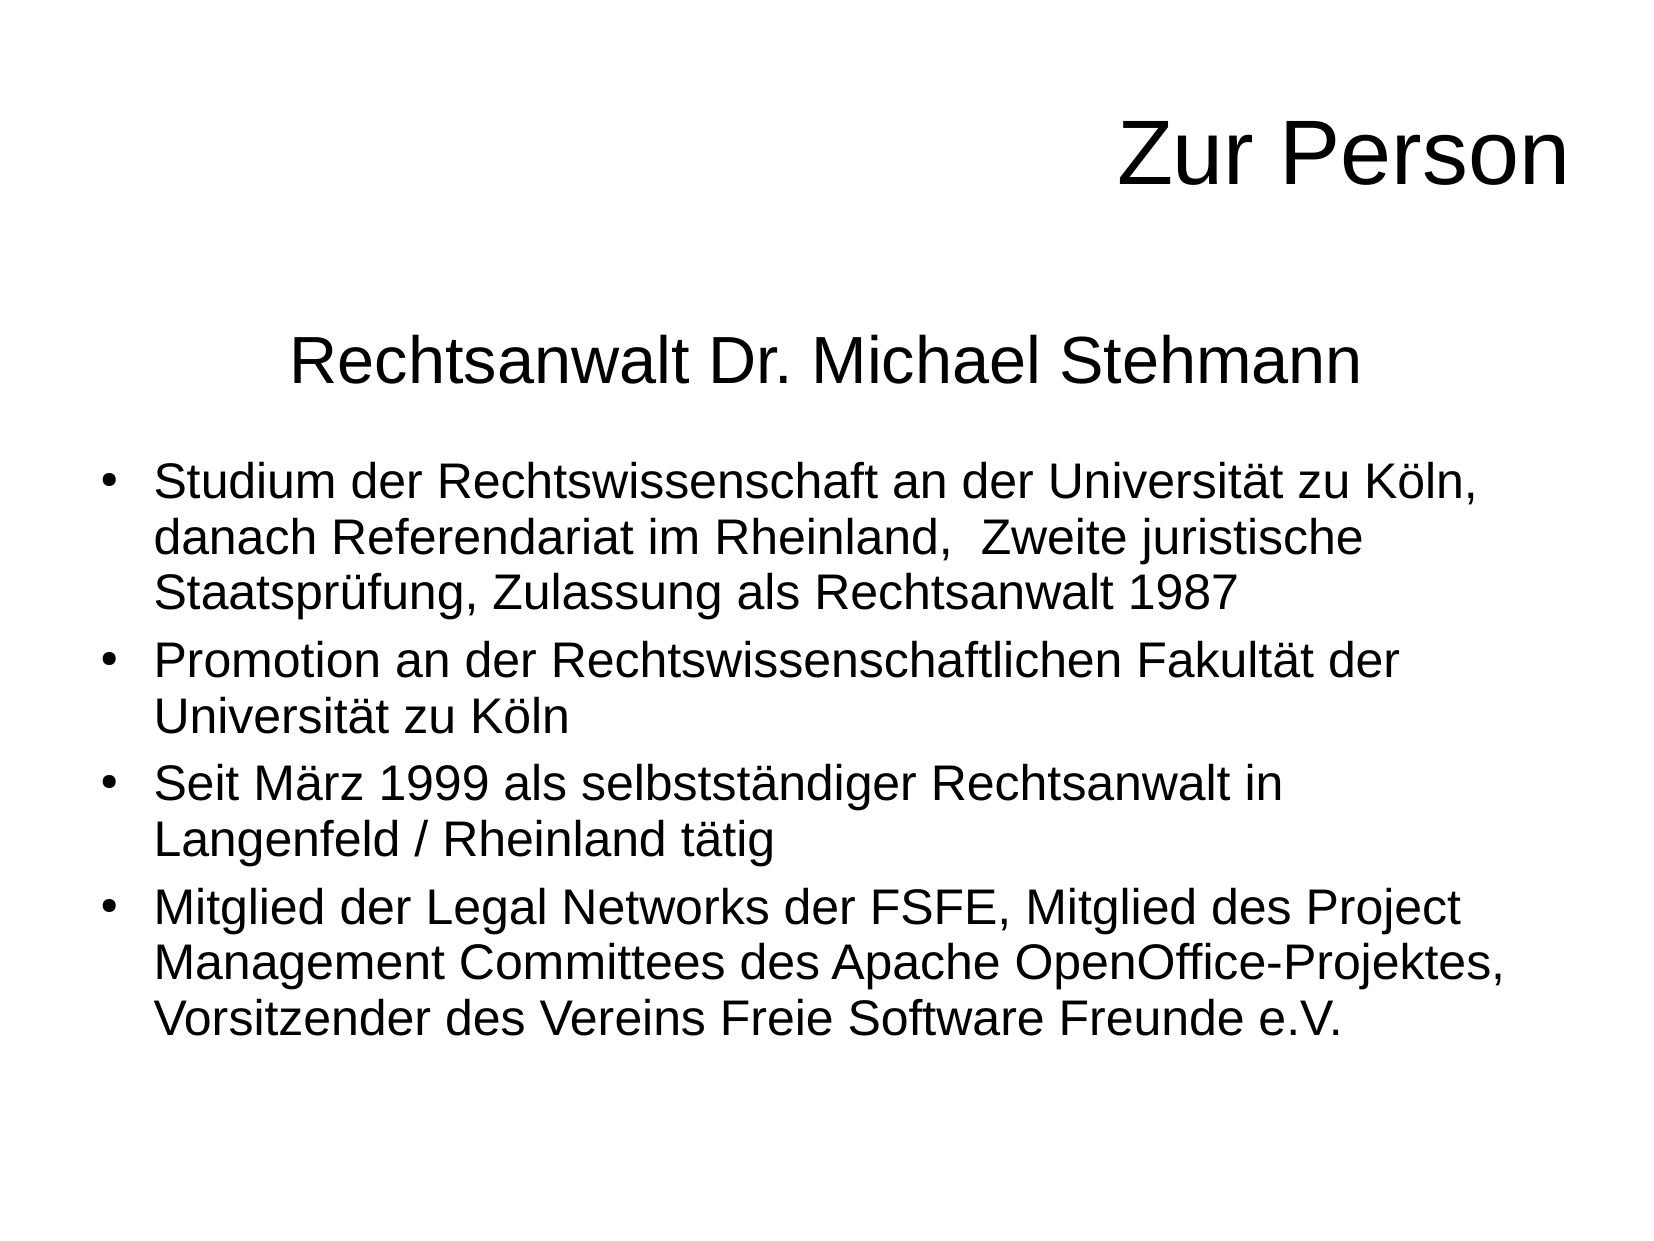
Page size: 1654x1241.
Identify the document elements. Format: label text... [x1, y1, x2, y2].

title Zur Person [82, 49, 1571, 257]
subtitle Rechtsanwalt Dr. Michael Stehmann Studium der Rechtswissenschaft an der Universität zu Köln, danach Referendariat im Rheinland, Zweite juristische Staatsprüfung, Zulassung als Rechtsanwalt 1987 Promotion an der Rechtswissenschaftlichen Fakultät der Universität zu Köln Seit März 1999 als selbstständiger Rechtsanwalt in Langenfeld / Rheinland tätig Mitglied der Legal Networks der FSFE, Mitglied des Project Management Committees des Apache OpenOffice-Projektes, Vorsitzender des Vereins Freie Software Freunde e.V. [82, 290, 1571, 1109]
